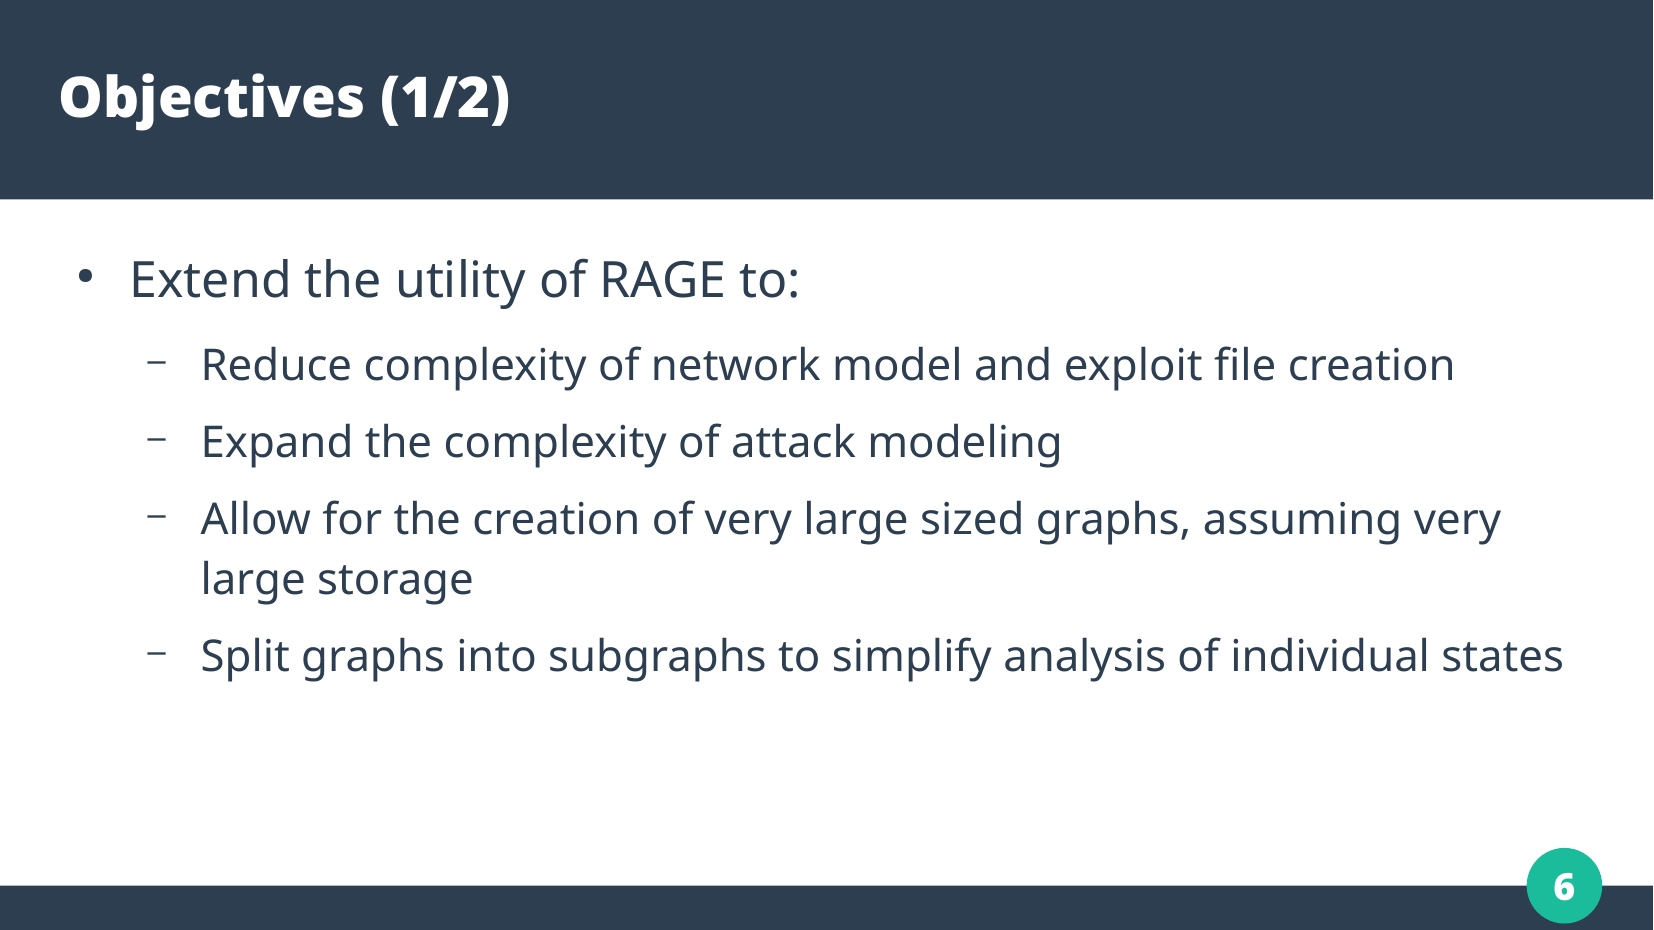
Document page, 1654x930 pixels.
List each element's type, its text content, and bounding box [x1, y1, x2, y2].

title Objectives (1/2) [58, 36, 1594, 156]
list Extend the utility of RAGE to: Reduce complexity of network model and exploit file creation Expand the complexity of attack modeling Allow for the creation of very large sized graphs, assuming very large storage Split graphs into subgraphs to simplify analysis of individual states [58, 243, 1594, 864]
